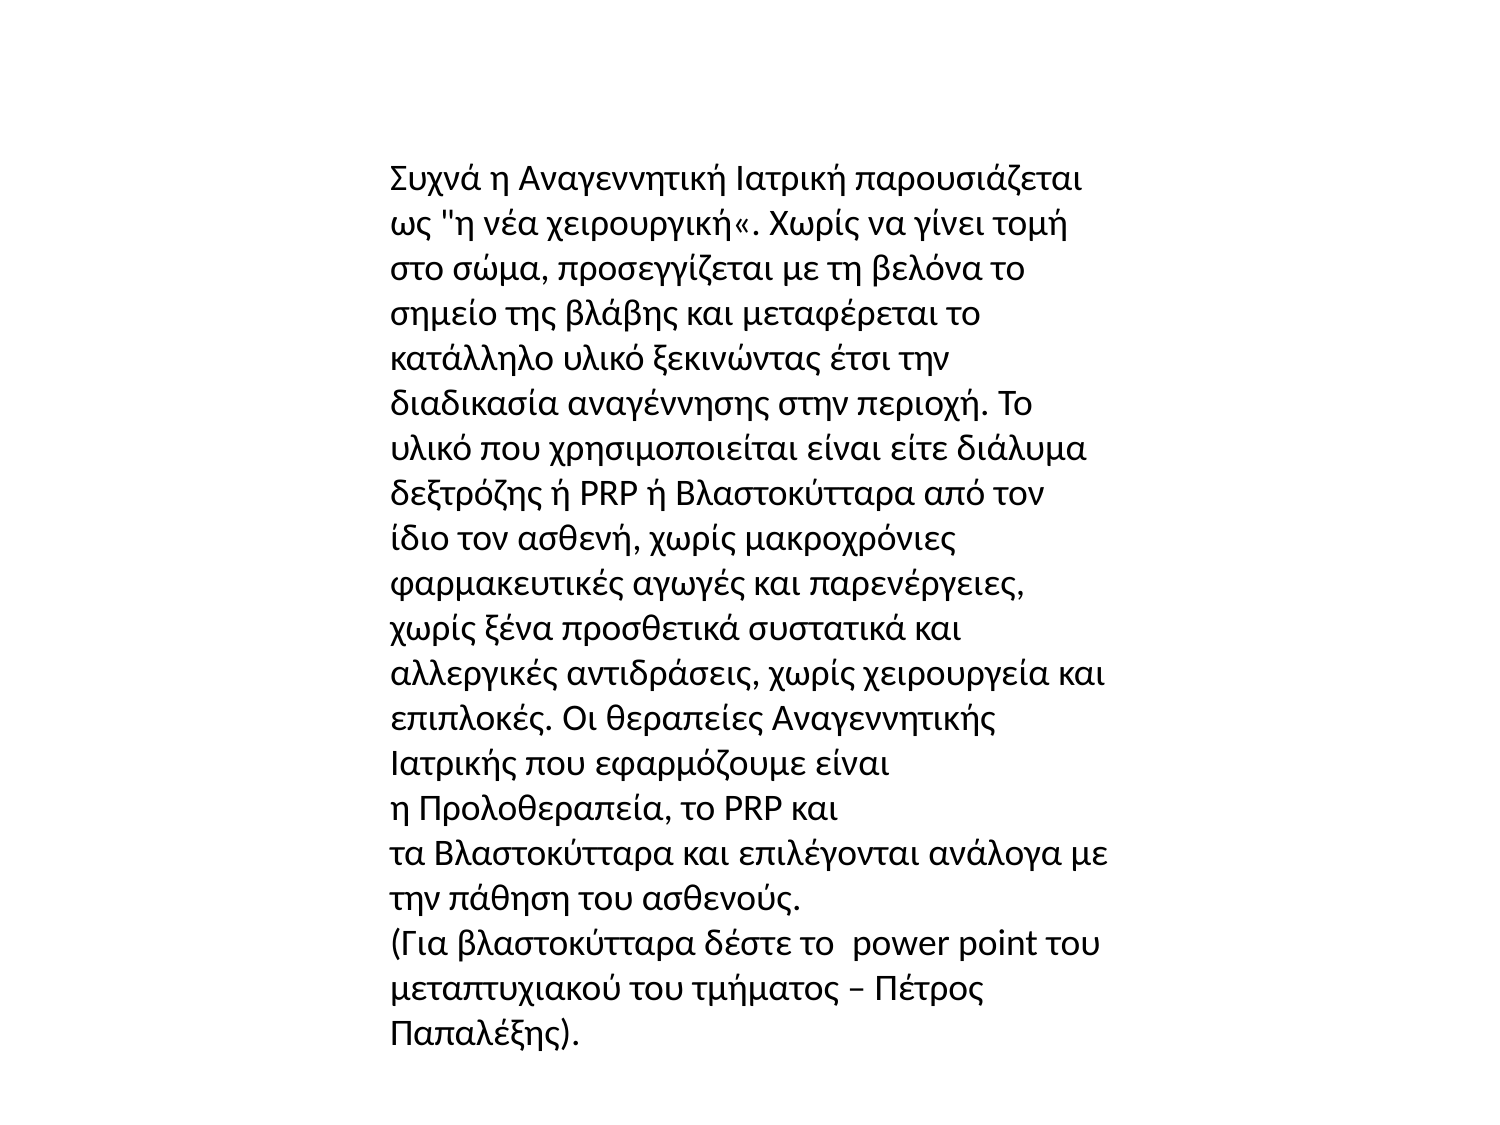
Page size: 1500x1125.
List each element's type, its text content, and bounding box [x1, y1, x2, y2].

text_box Συχνά η Αναγεννητική Ιατρική παρουσιάζεται ως "η νέα χειρουργική«. Χωρίς να γίνει τομή στο σώμα, προσεγγίζεται με τη βελόνα το σημείο της βλάβης και μεταφέρεται το κατάλληλο υλικό ξεκινώντας έτσι την διαδικασία αναγέννησης στην περιοχή. Το υλικό που χρησιμοποιείται είναι είτε διάλυμα δεξτρόζης ή PRP ή Βλαστοκύτταρα από τον ίδιο τον ασθενή, χωρίς μακροχρόνιες φαρμακευτικές αγωγές και παρενέργειες, χωρίς ξένα προσθετικά συστατικά και αλλεργικές αντιδράσεις, χωρίς χειρουργεία και επιπλοκές. Οι θεραπείες Αναγεννητικής Ιατρικής που εφαρμόζουμε είναι η Προλοθεραπεία, το PRP και τα Βλαστοκύτταρα και επιλέγονται ανάλογα με την πάθηση του ασθενούς. (Για βλαστοκύτταρα δέστε το power point του μεταπτυχιακού του τμήματος – Πέτρος Παπαλέξης). [375, 146, 1125, 1061]
